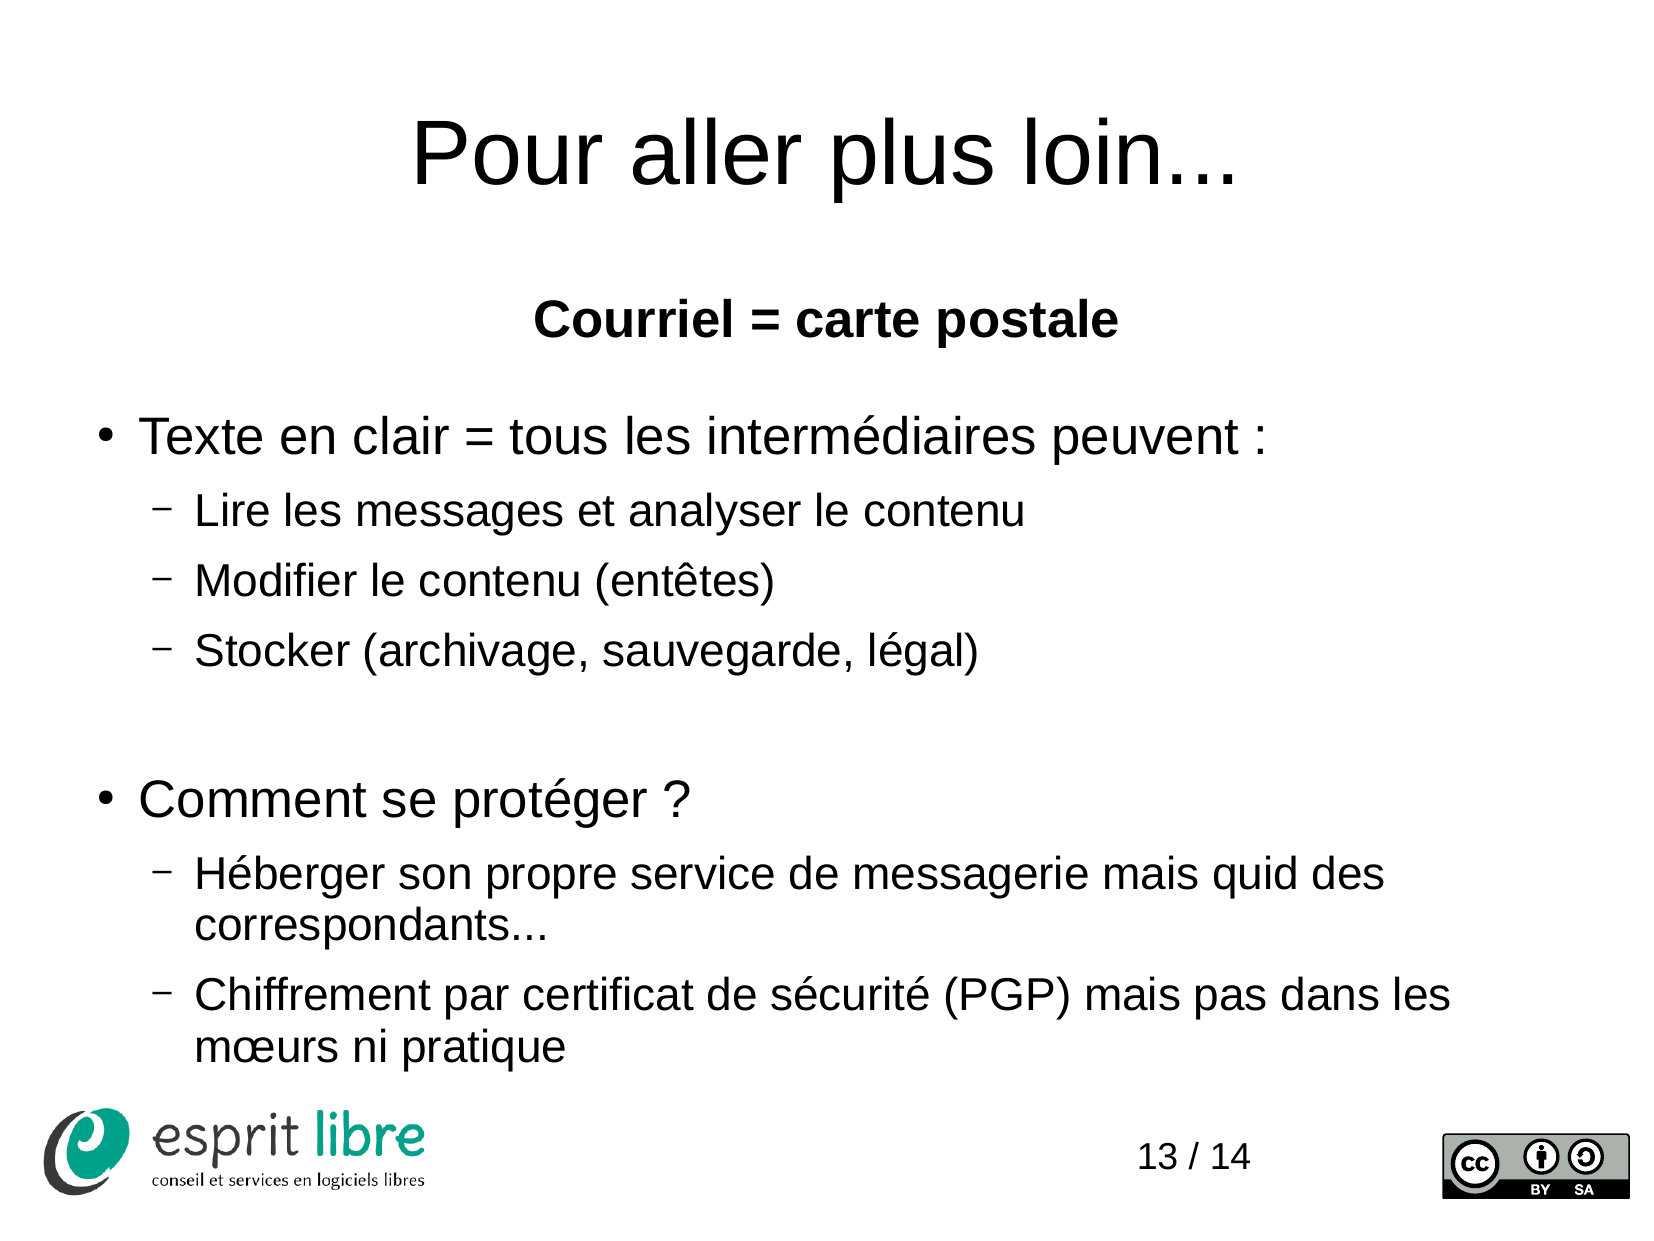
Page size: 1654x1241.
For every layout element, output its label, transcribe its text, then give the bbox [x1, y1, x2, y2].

title Pour aller plus loin... [82, 49, 1571, 257]
list Courriel = carte postale Texte en clair = tous les intermédiaires peuvent : Lire les messages et analyser le contenu Modifier le contenu (entêtes) Stocker (archivage, sauvegarde, légal) Comment se protéger ? Héberger son propre service de messagerie mais quid des correspondants... Chiffrement par certificat de sécurité (PGP) mais pas dans les mœurs ni pratique [82, 290, 1571, 1075]
picture [0, 1009, 480, 1241]
